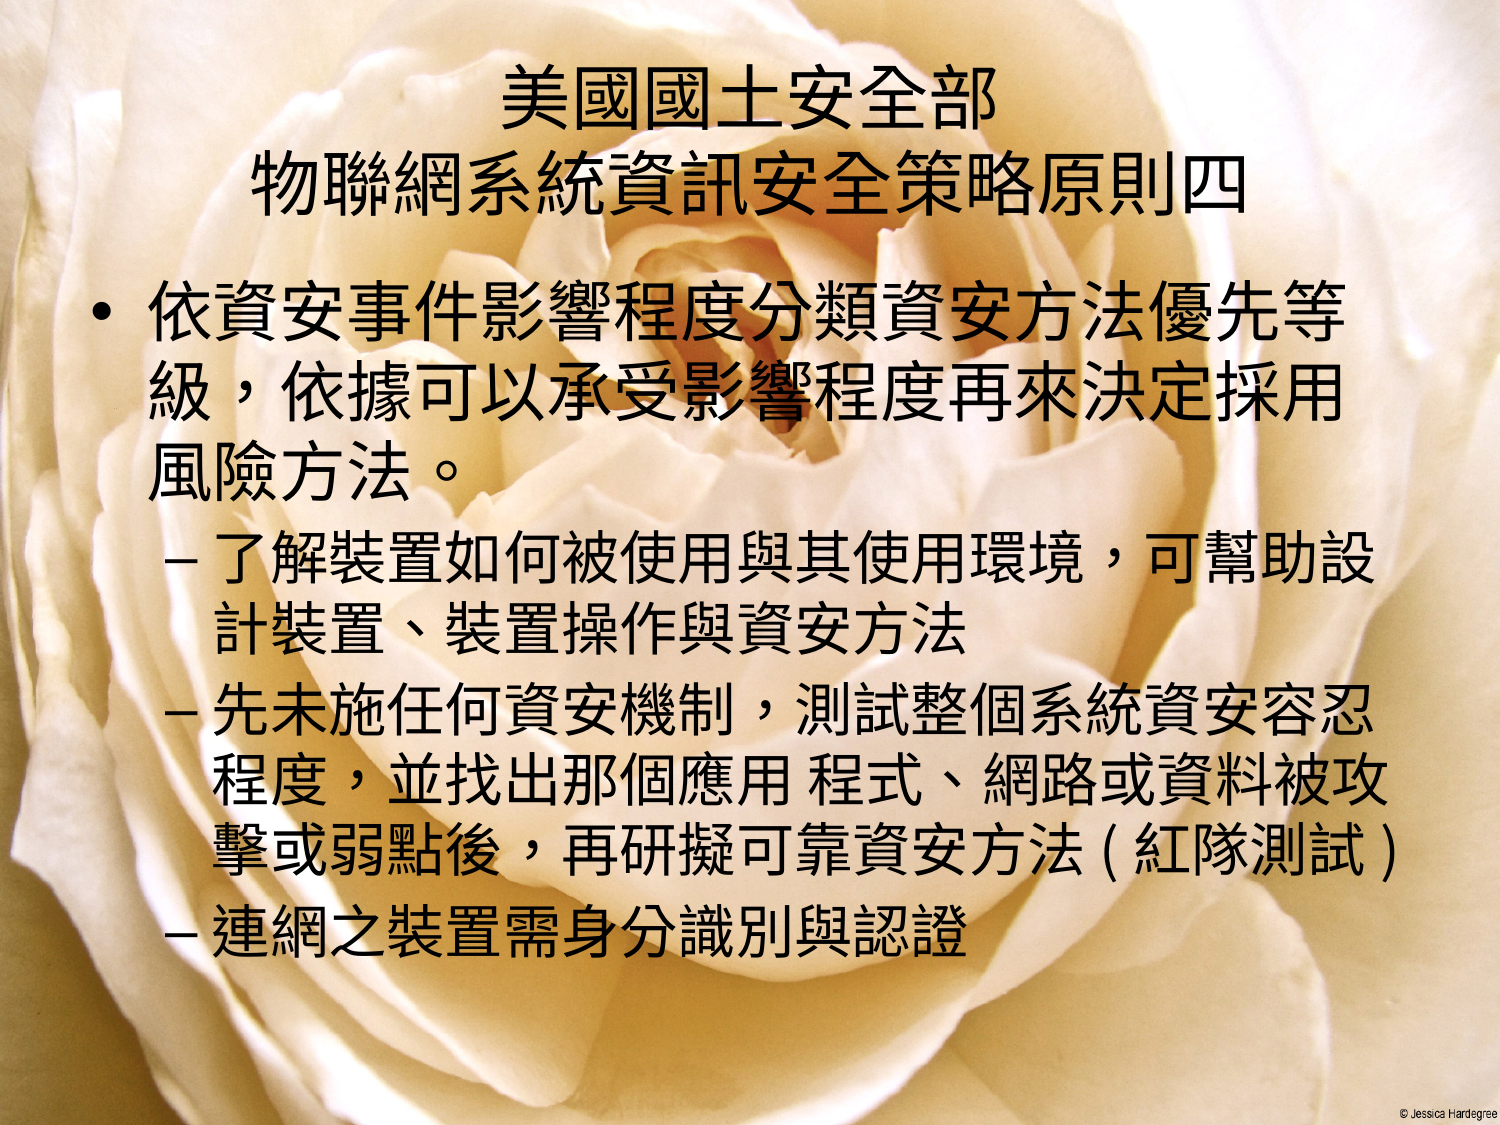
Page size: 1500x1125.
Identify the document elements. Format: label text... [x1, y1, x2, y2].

picture [0, 0, 1500, 1125]
list 依資安事件影響程度分類資安方法優先等級，依據可以承受影響程度再來決定採用風險方法。 了解裝置如何被使用與其使用環境，可幫助設計裝置、裝置操作與資安方法 先未施任何資安機制，測試整個系統資安容忍程度，並找出那個應用 程式、網路或資料被攻擊或弱點後，再研擬可靠資安方法(紅隊測試) 連網之裝置需身分識別與認證 [75, 262, 1425, 1005]
title 美國國土安全部 物聯網系統資訊安全策略原則四 [75, 45, 1425, 233]
